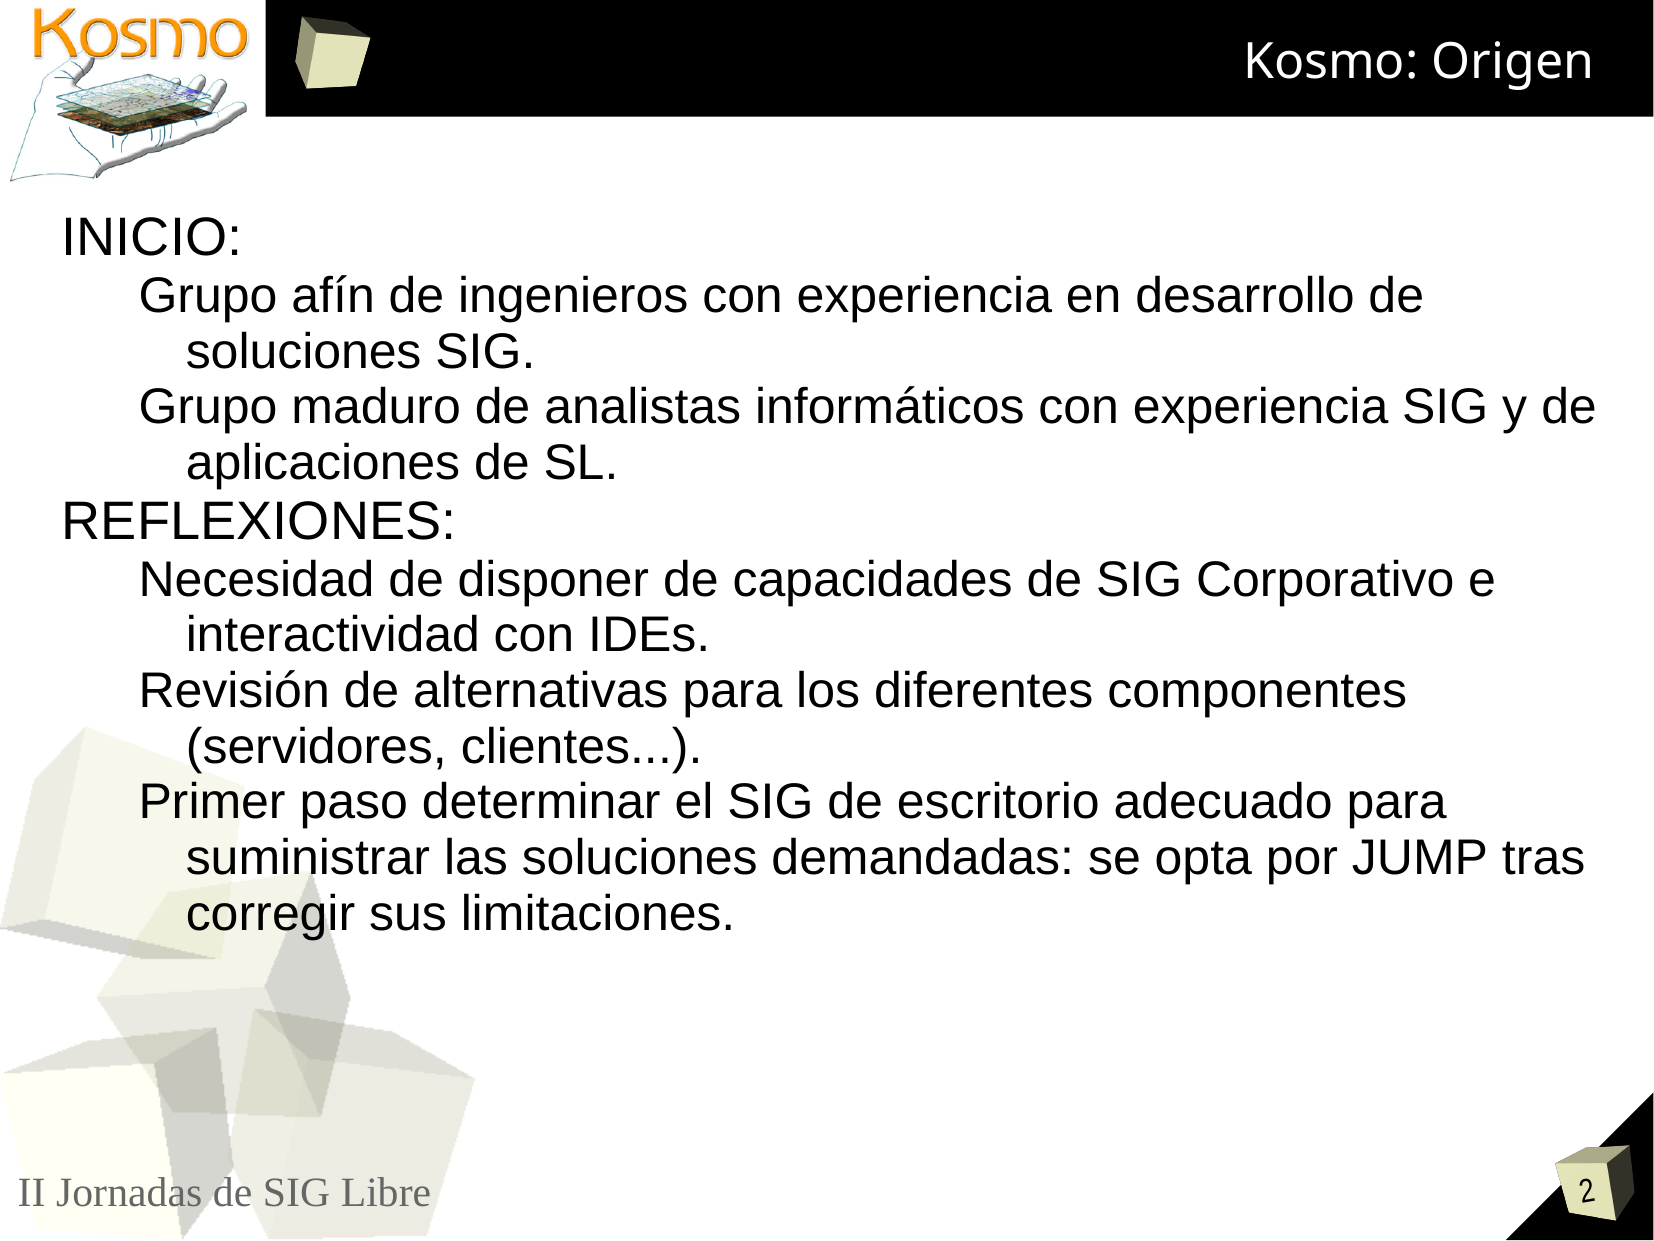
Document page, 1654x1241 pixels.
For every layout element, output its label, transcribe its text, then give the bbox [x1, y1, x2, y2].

picture [0, 726, 477, 1241]
picture [5, 5, 252, 184]
list INICIO: Grupo afín de ingenieros con experiencia en desarrollo de soluciones SIG. Grupo maduro de analistas informáticos con experiencia SIG y de aplicaciones de SL. REFLEXIONES: Necesidad de disponer de capacidades de SIG Corporativo e interactividad con IDEs. Revisión de alternativas para los diferentes componentes (servidores, clientes...). Primer paso determinar el SIG de escritorio adecuado para suministrar las soluciones demandadas: se opta por JUMP tras corregir sus limitaciones. [44, 206, 1611, 1185]
picture [151, 1188, 161, 1204]
picture [383, 1189, 393, 1205]
title Kosmo: Origen [413, 0, 1595, 119]
picture [217, 1188, 227, 1204]
